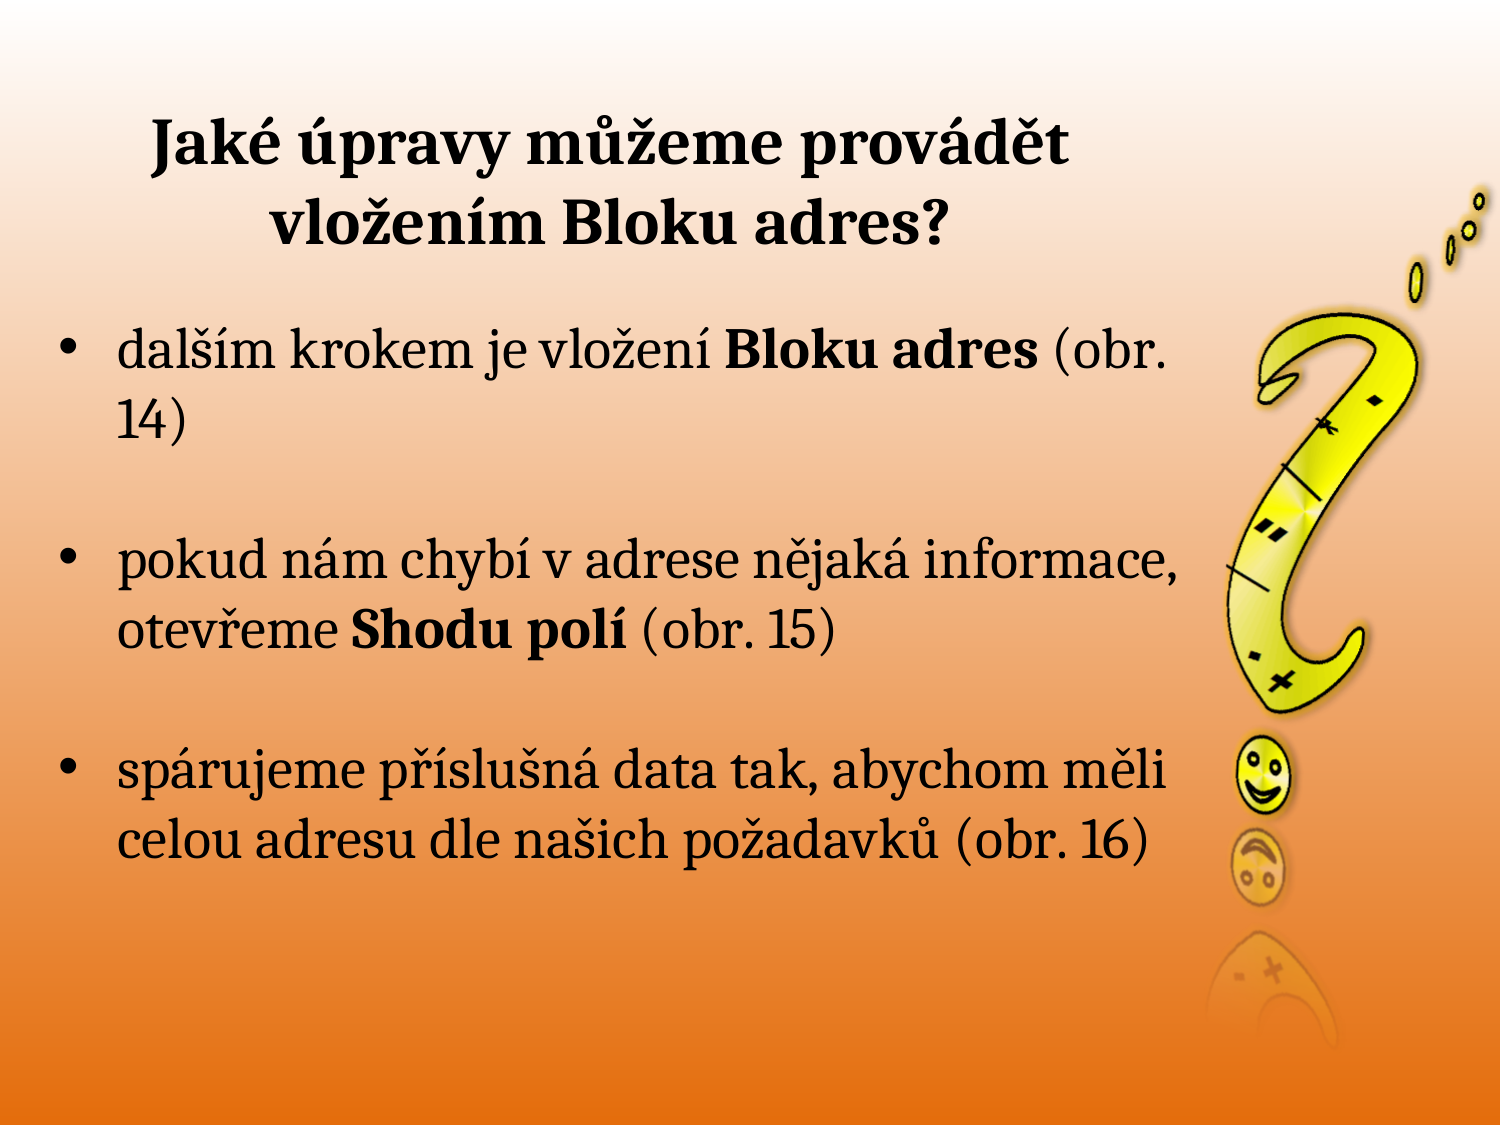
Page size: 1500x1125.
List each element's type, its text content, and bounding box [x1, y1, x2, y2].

picture [1171, 160, 1500, 1125]
text_box Jaké úpravy můžeme provádět vložením Bloku adres? [0, 90, 1223, 266]
text_box dalším krokem je vložení Bloku adres (obr. 14) pokud nám chybí v adrese nějaká informace, otevřeme Shodu polí (obr. 15) spárujeme příslušná data tak, abychom měli celou adresu dle našich požadavků (obr. 16) [0, 302, 1199, 878]
